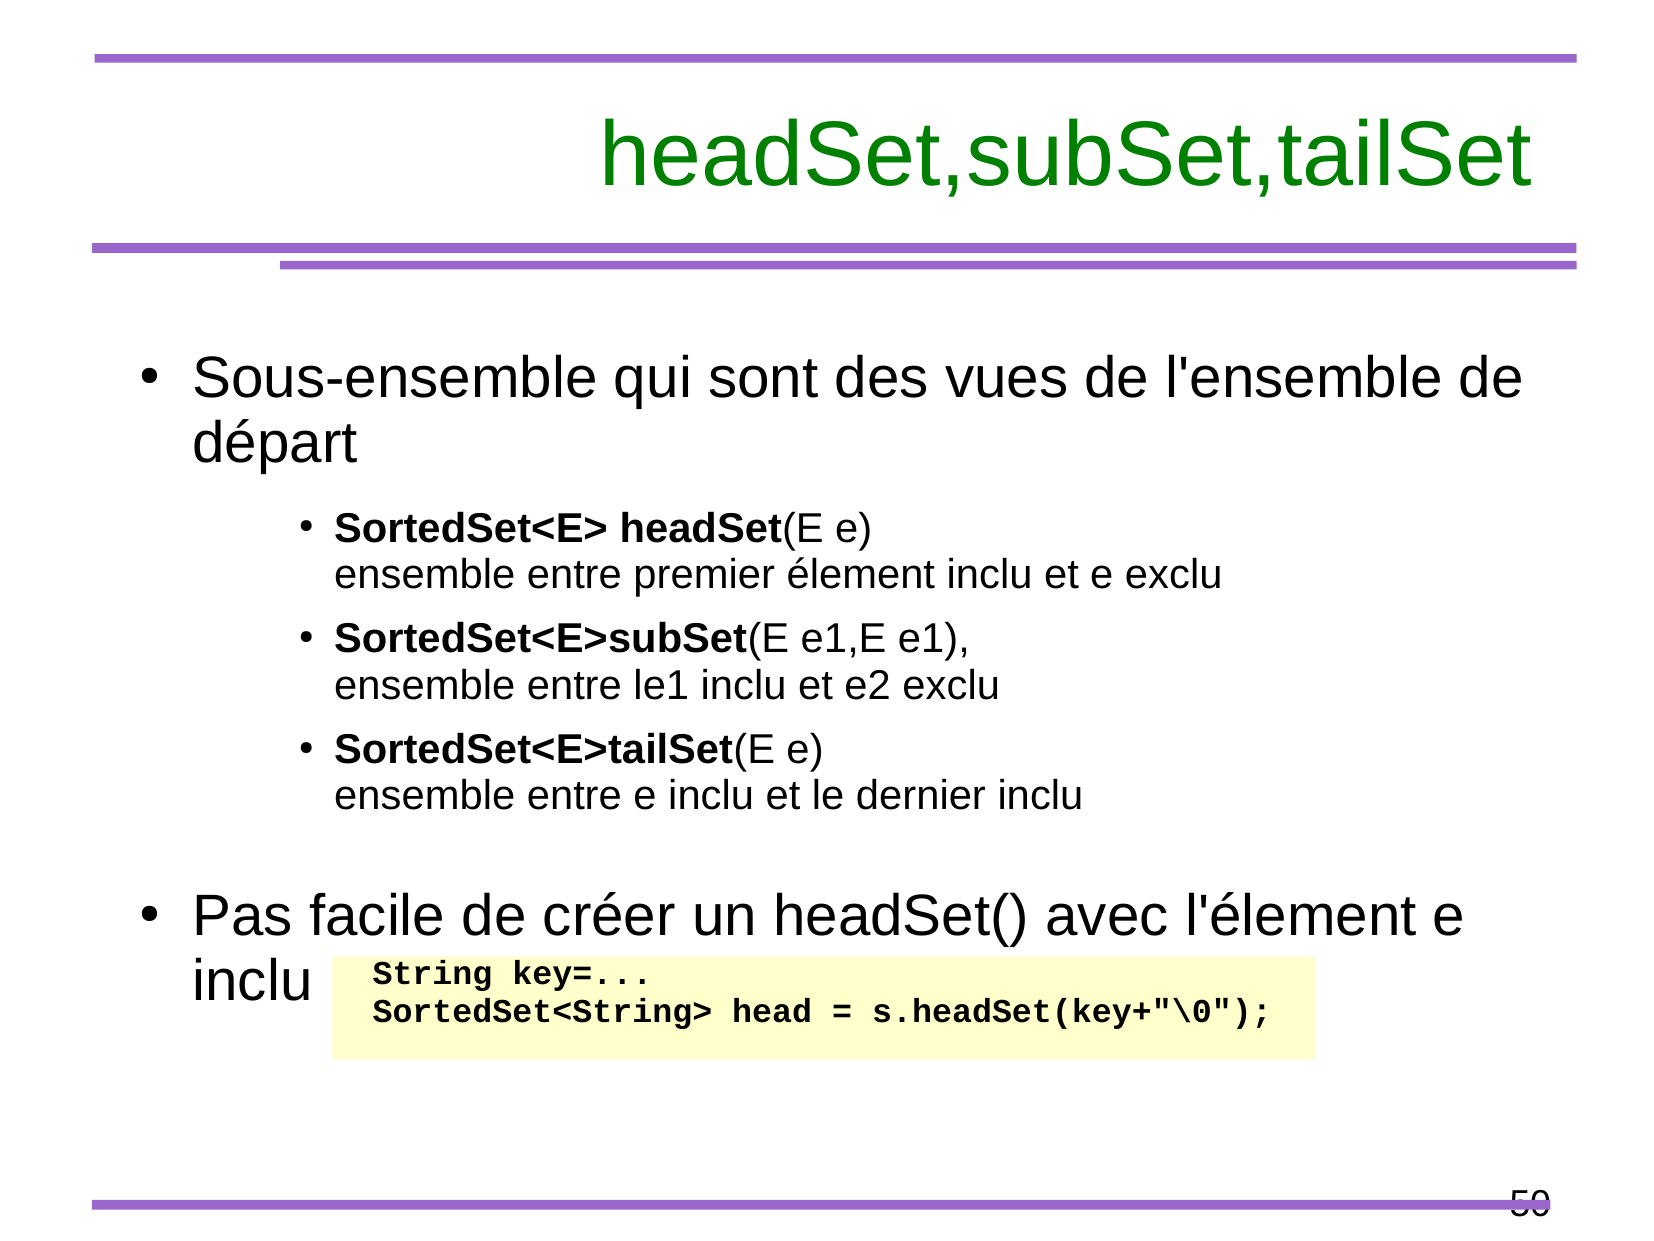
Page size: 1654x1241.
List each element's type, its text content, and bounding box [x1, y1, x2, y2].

title headSet,subSet,tailSet [121, 49, 1534, 257]
list Sous-ensemble qui sont des vues de l'ensemble de départ SortedSet<E> headSet(E e) ensemble entre premier élement inclu et e exclu SortedSet<E>subSet(E e1,E e1), ensemble entre le1 inclu et e2 exclu SortedSet<E>tailSet(E e) ensemble entre e inclu et le dernier inclu Pas facile de créer un headSet() avec l'élement e inclu [121, 344, 1570, 1127]
text_box String key=... SortedSet<String> head = s.headSet(key+"\0"); [332, 956, 1316, 1060]
